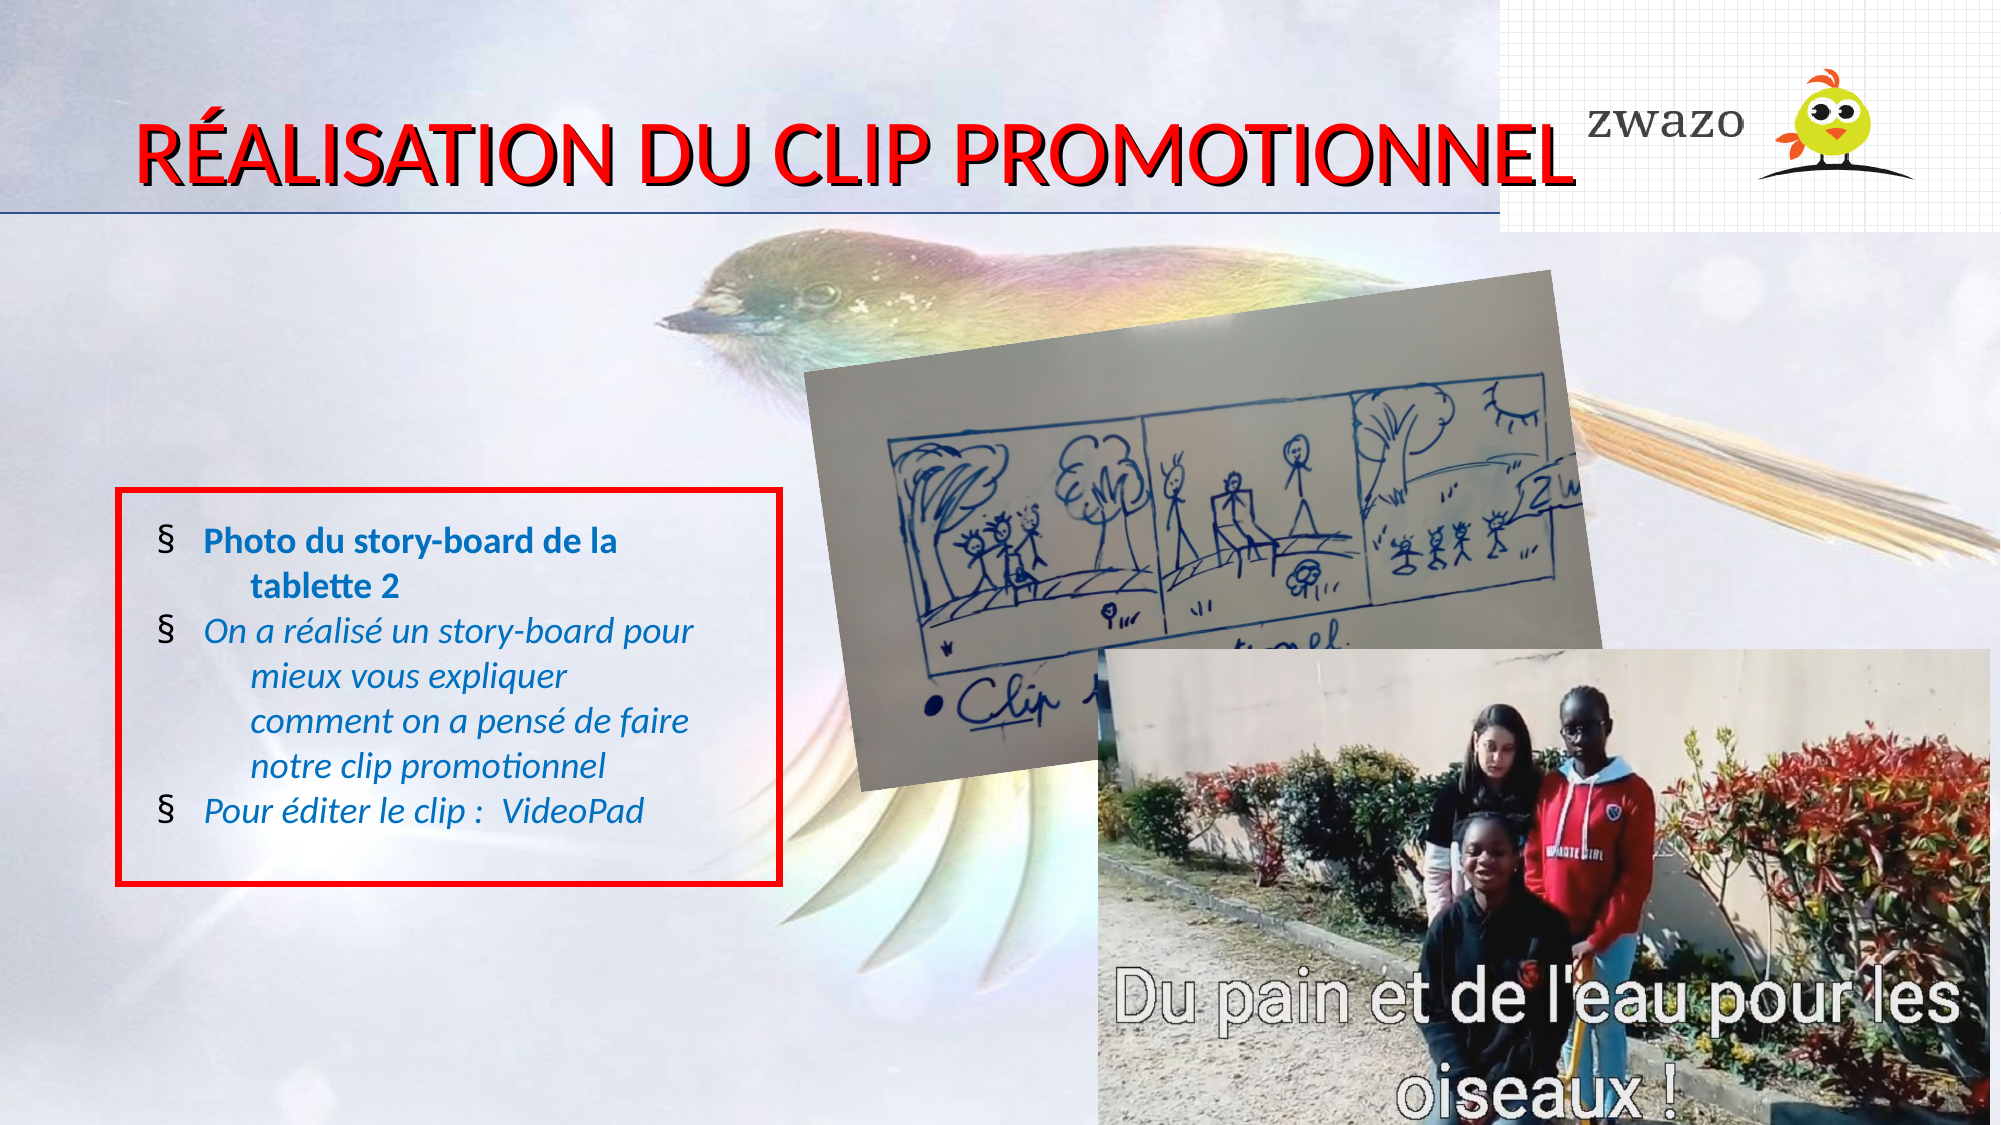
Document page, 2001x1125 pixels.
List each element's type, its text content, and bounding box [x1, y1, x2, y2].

picture [803, 269, 1990, 1125]
text_box RÉALISATION DU CLIP PROMOTIONNEL [118, 83, 1726, 211]
text_box Photo du story-board de la tablette 2 On a réalisé un story-board pour mieux vous expliquer comment on a pensé de faire notre clip promotionnel Pour éditer le clip : VideoPad [142, 509, 721, 890]
picture [0, 0, 2001, 232]
